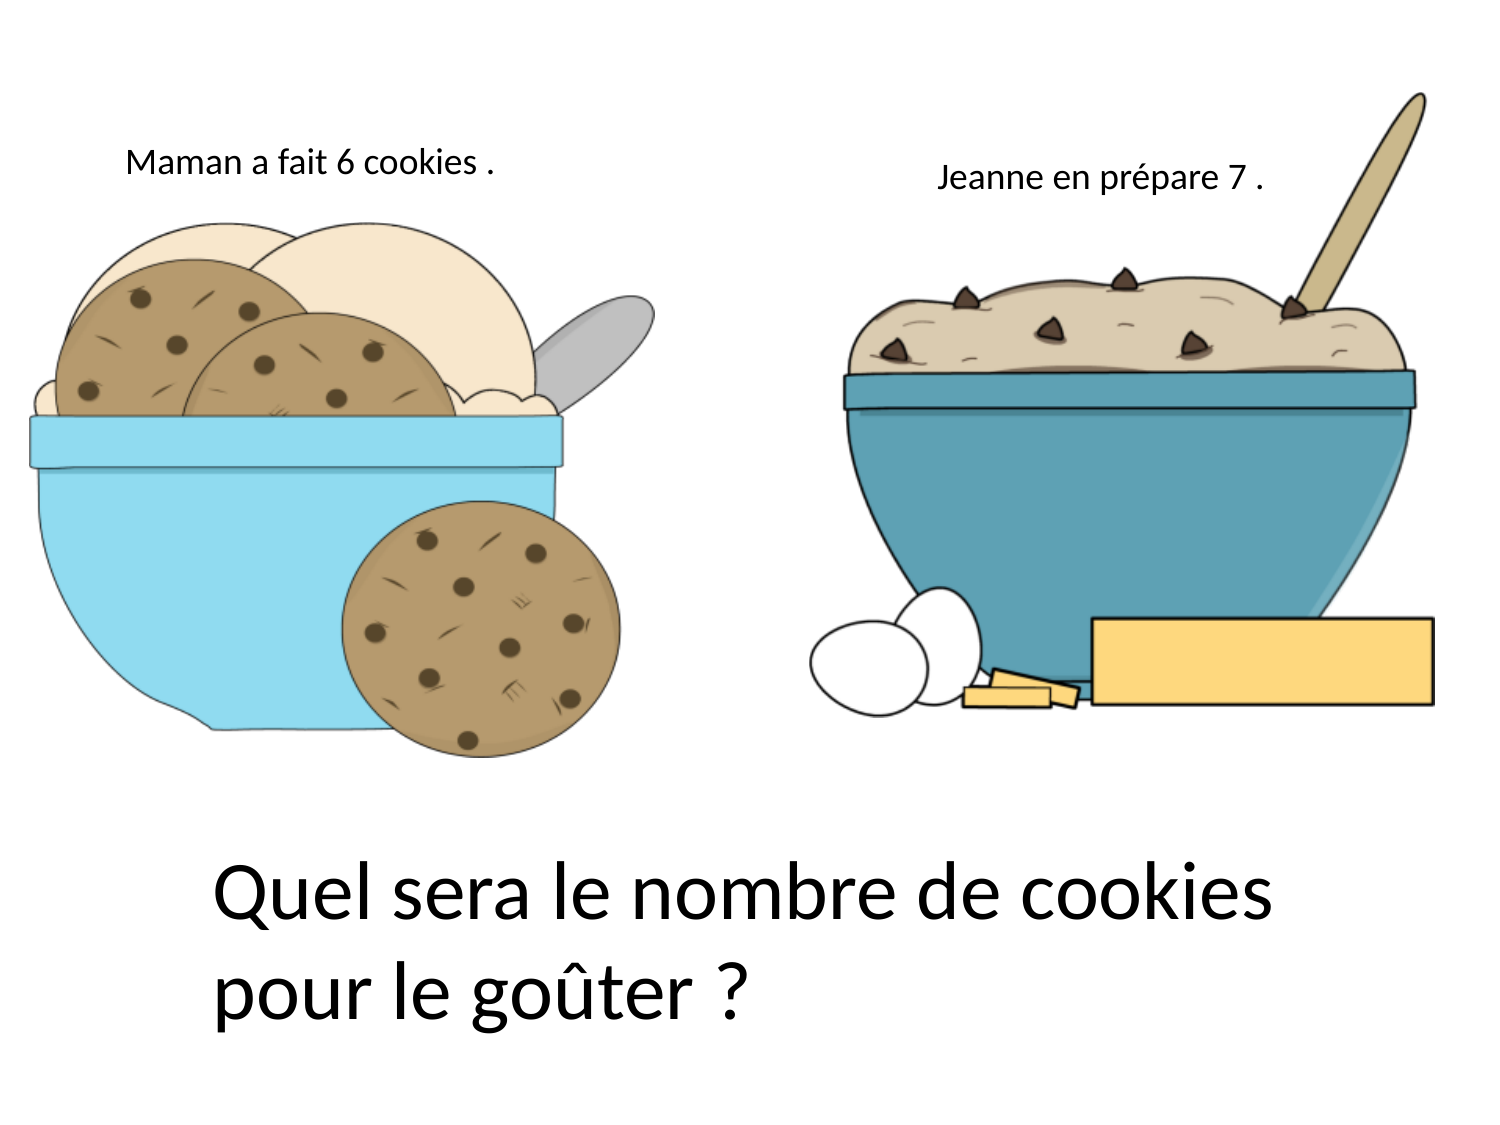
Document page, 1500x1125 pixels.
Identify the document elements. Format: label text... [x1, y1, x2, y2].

text_box Quel sera le nombre de cookies pour le goûter ? [198, 829, 1309, 1044]
text_box Jeanne en prépare 7 . [922, 144, 1280, 204]
picture [809, 92, 1435, 718]
picture [29, 223, 655, 758]
text_box Maman a fait 6 cookies . [110, 130, 511, 190]
